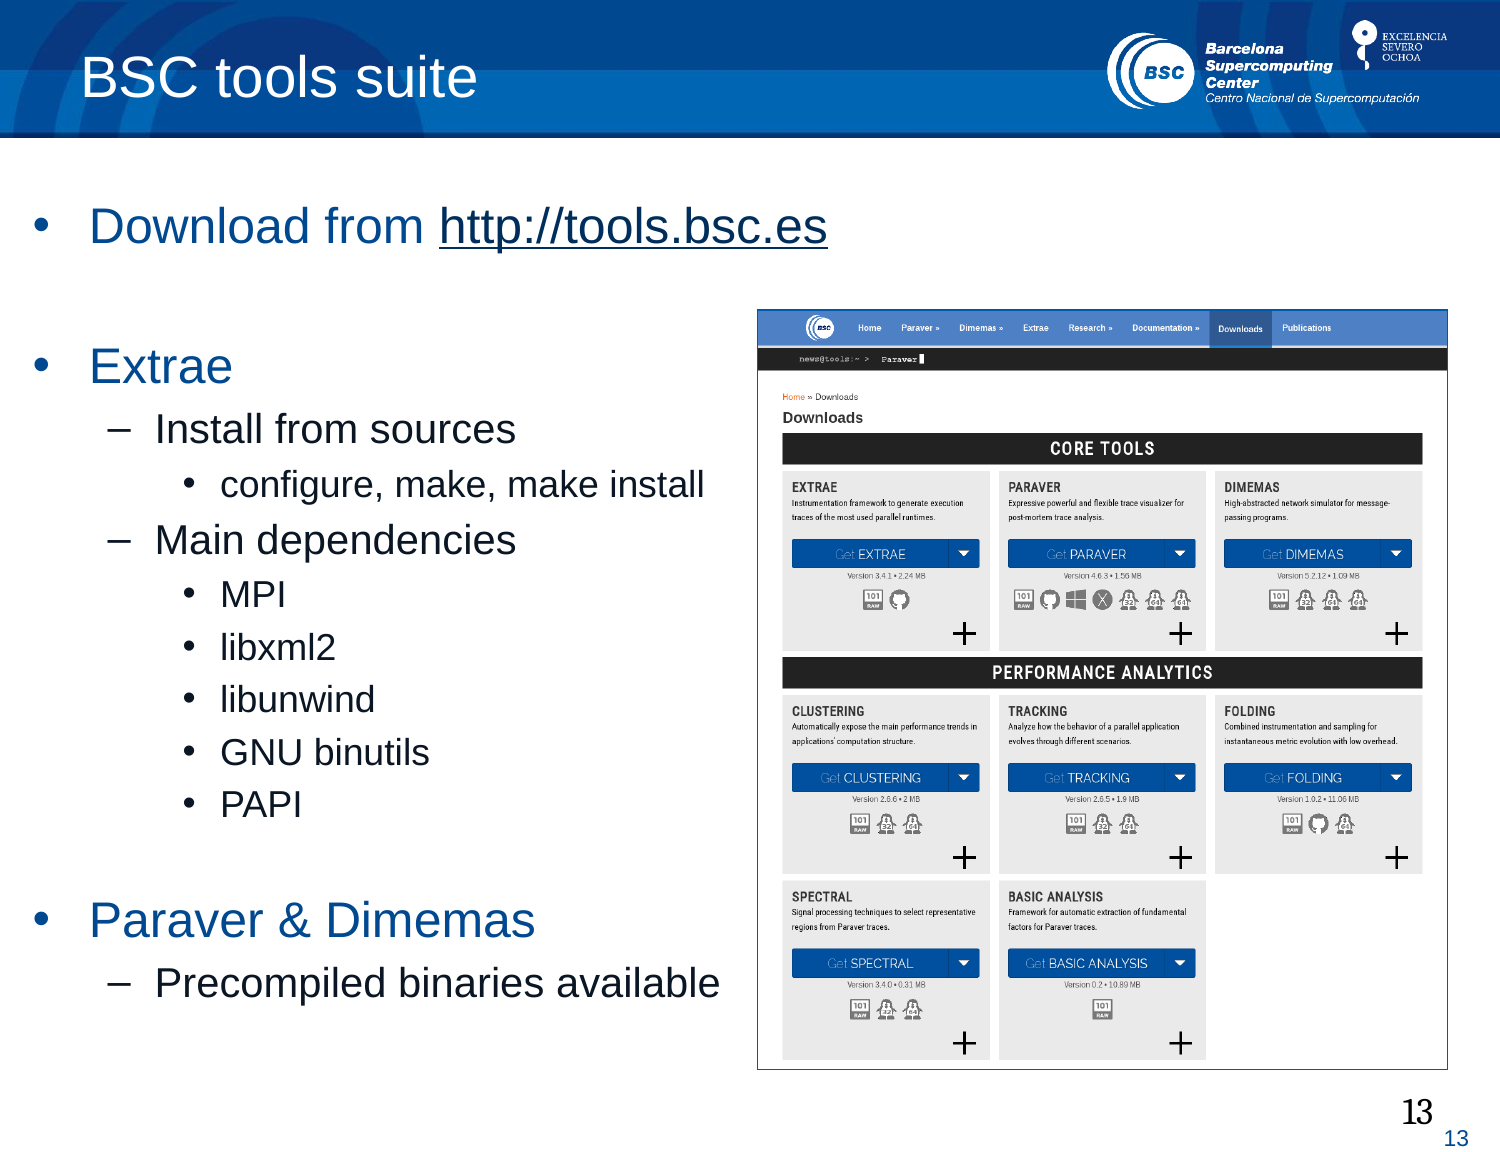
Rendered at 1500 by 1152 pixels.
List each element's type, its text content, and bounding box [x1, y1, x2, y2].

picture [0, 0, 1500, 138]
title BSC tools suite [65, 23, 1081, 138]
text_box <número> [1411, 1089, 1484, 1152]
list Download from http://tools.bsc.es Extrae Install from sources configure, make, make install Main dependencies MPI libxml2 libunwind GNU binutils PAPI Paraver & Dimemas Precompiled binaries available [17, 186, 904, 1057]
picture [758, 310, 1447, 1069]
